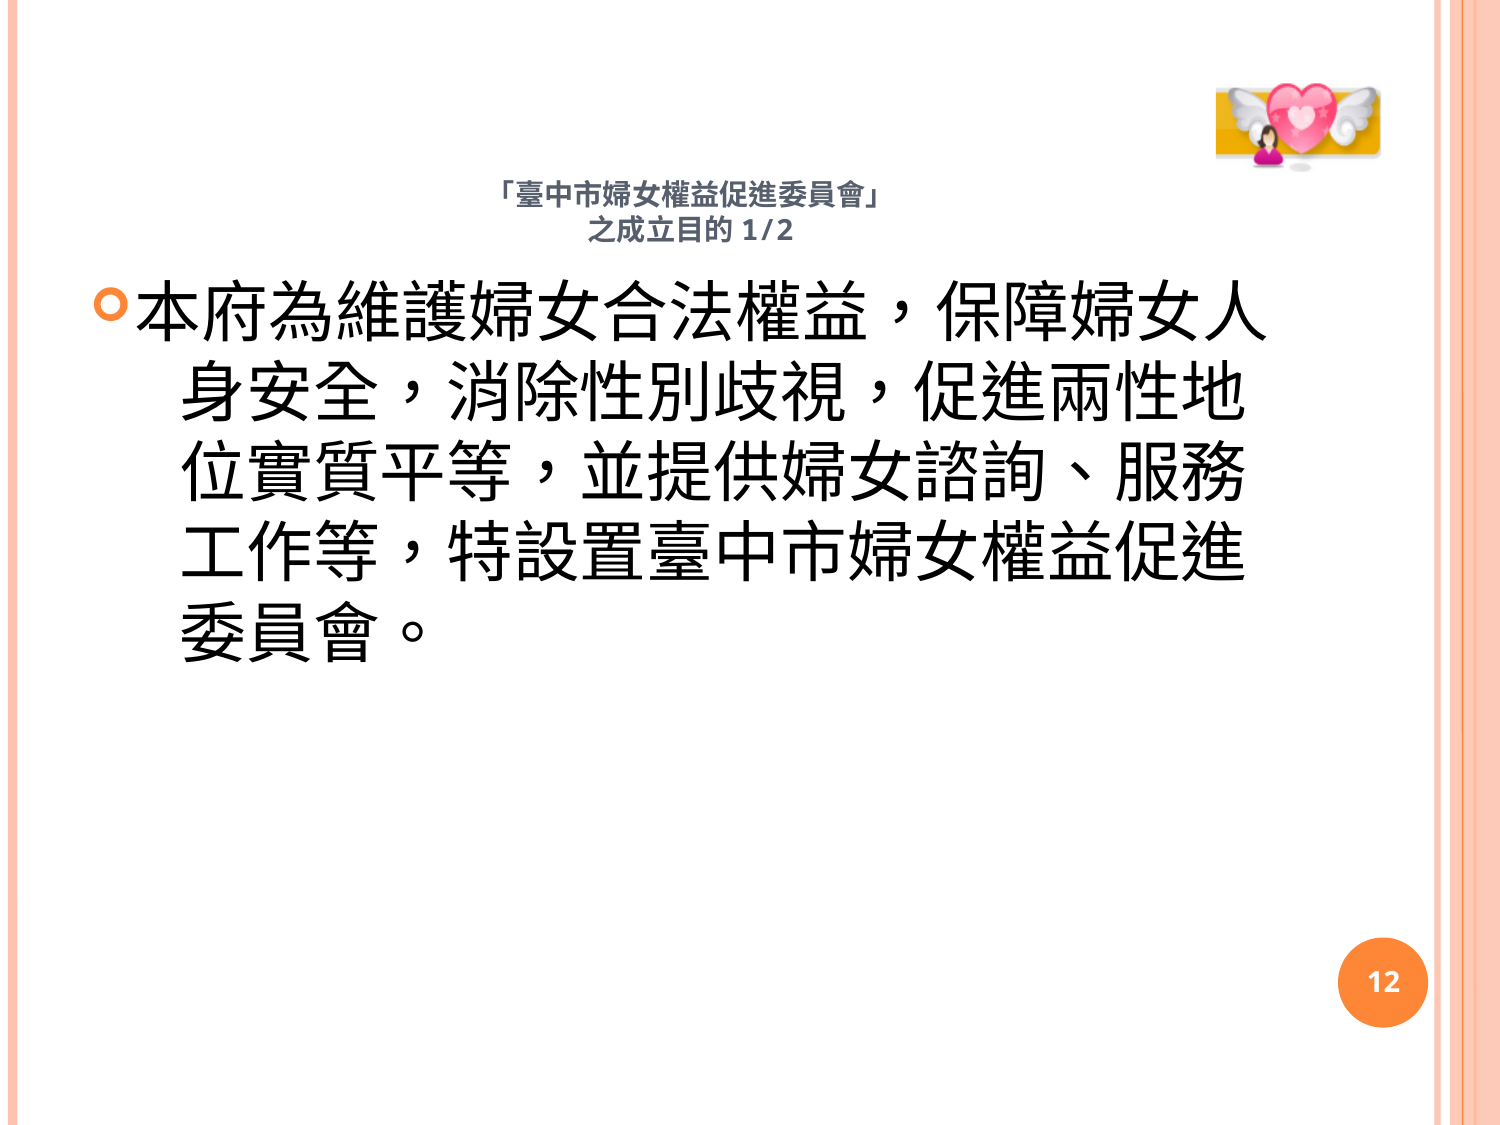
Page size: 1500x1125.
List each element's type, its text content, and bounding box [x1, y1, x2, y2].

title 「臺中市婦女權益促進委員會」 之成立目的1/2 [53, 66, 1329, 254]
picture [1215, 66, 1382, 185]
list 本府為維護婦女合法權益，保障婦女人身安全，消除性別歧視，促進兩性地位實質平等，並提供婦女諮詢、服務工作等，特設置臺中市婦女權益促進委員會。 [75, 262, 1300, 1062]
text_box [1333, 940, 1434, 1027]
